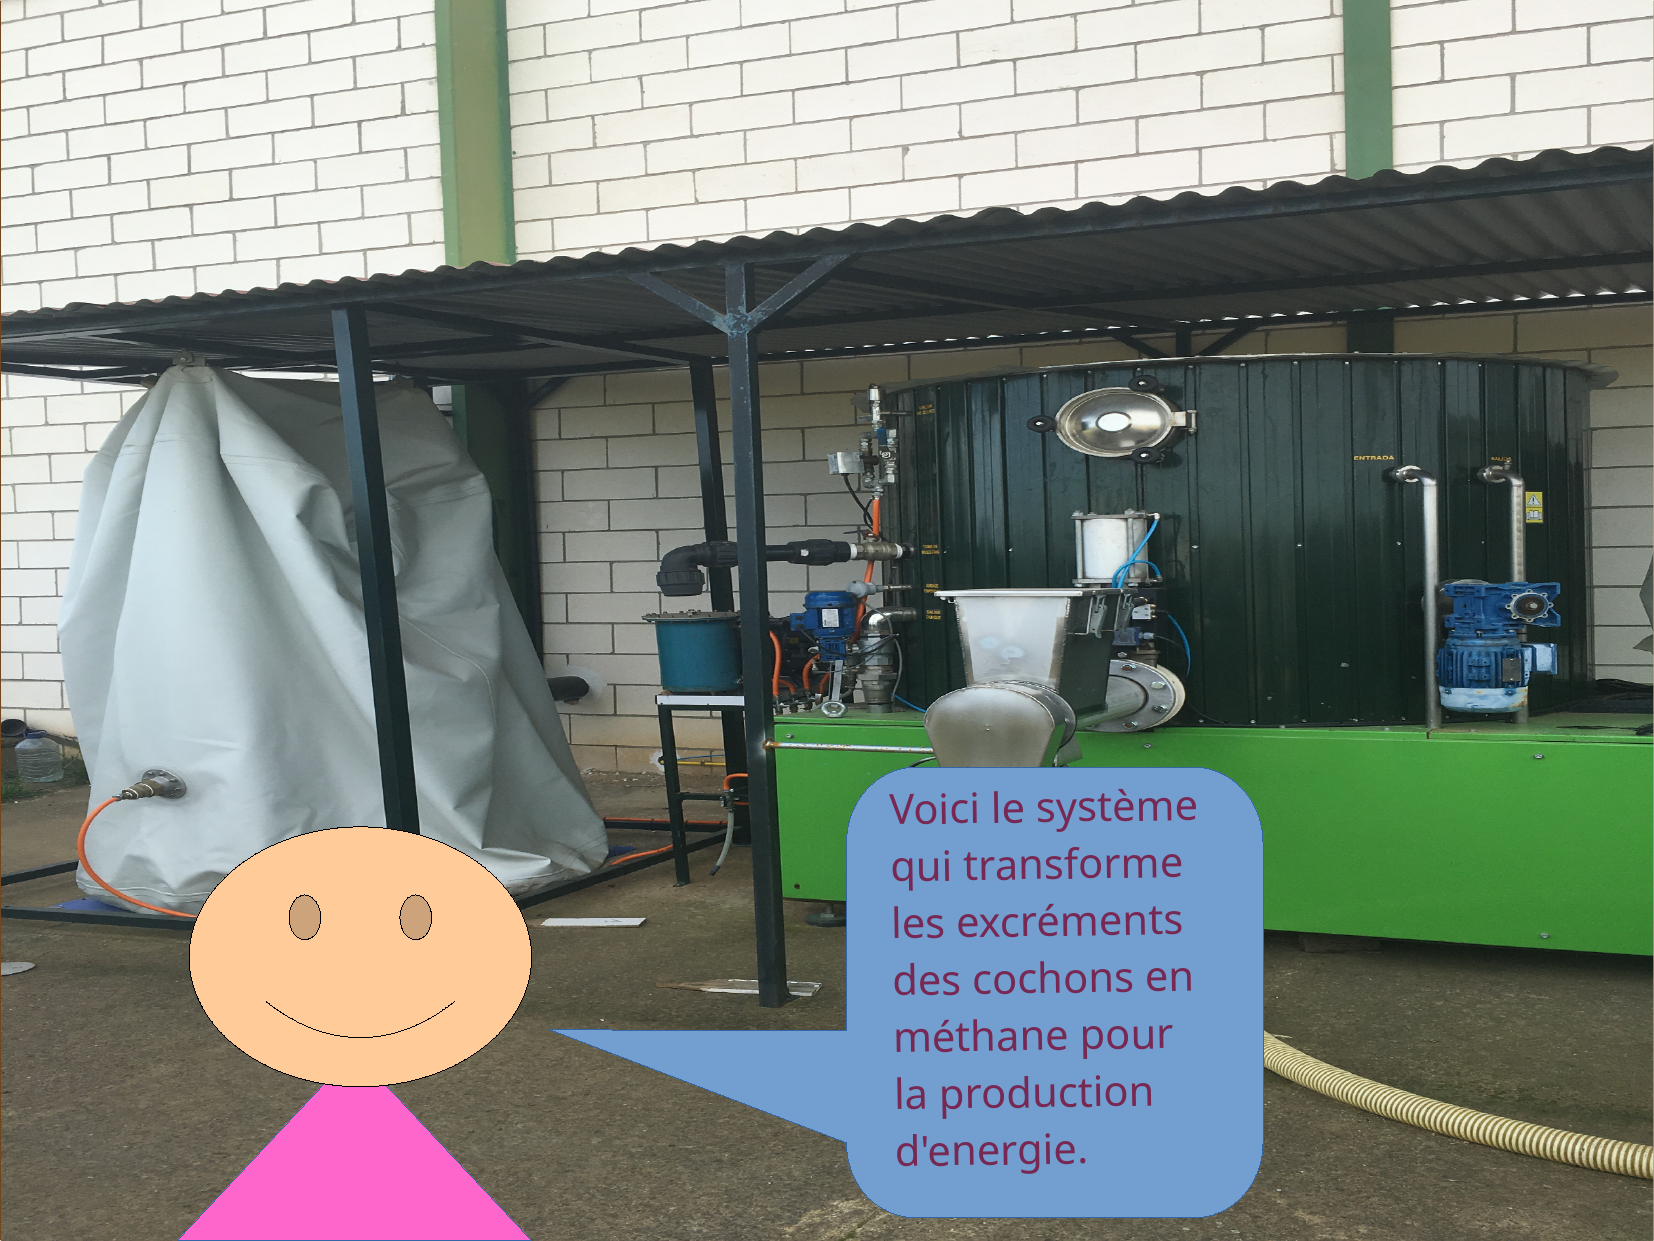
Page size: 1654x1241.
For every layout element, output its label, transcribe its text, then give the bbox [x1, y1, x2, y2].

text_box Voici le système qui transforme les excréments des cochons en méthane pour la production d'energie. [874, 767, 1235, 1179]
text_box [177, 826, 532, 1241]
text_box [891, 767, 1174, 772]
picture [0, 0, 1654, 1241]
text_box [550, 777, 1264, 1218]
